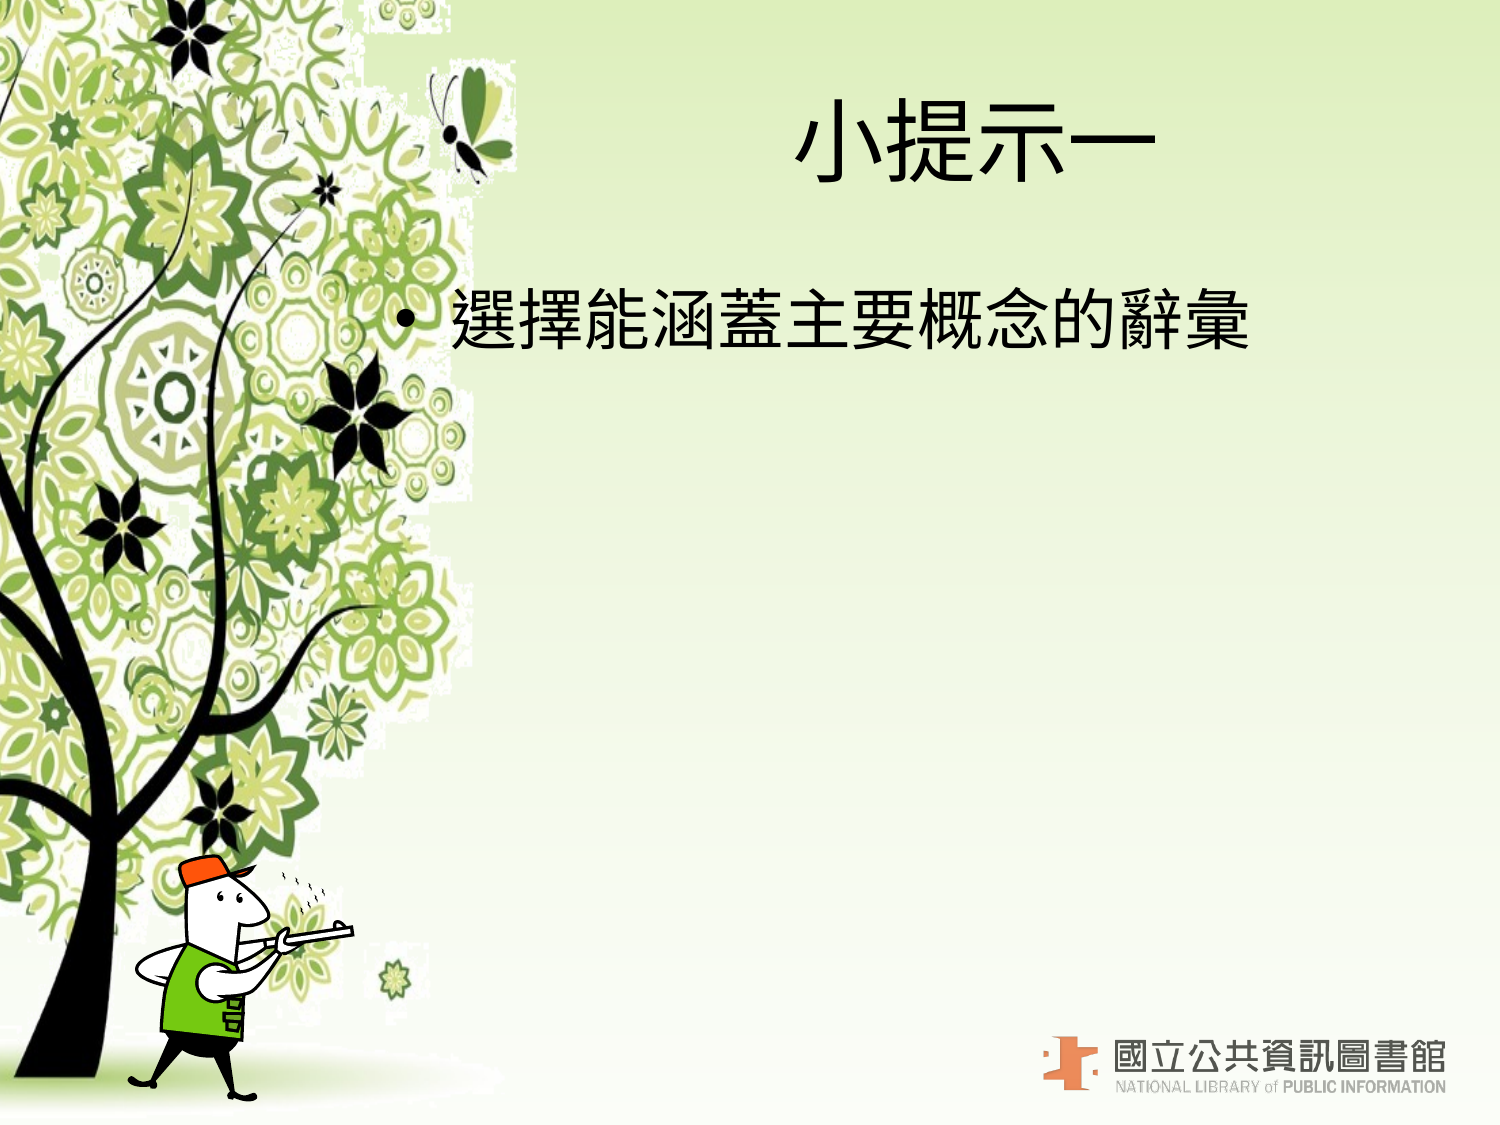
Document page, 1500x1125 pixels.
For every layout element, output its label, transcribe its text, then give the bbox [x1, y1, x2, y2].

title 小提示一 [527, 45, 1426, 233]
list 選擇能涵蓋主要概念的辭彙 [386, 262, 1426, 1005]
picture [0, 0, 581, 1125]
text_box [581, 0, 1500, 1125]
